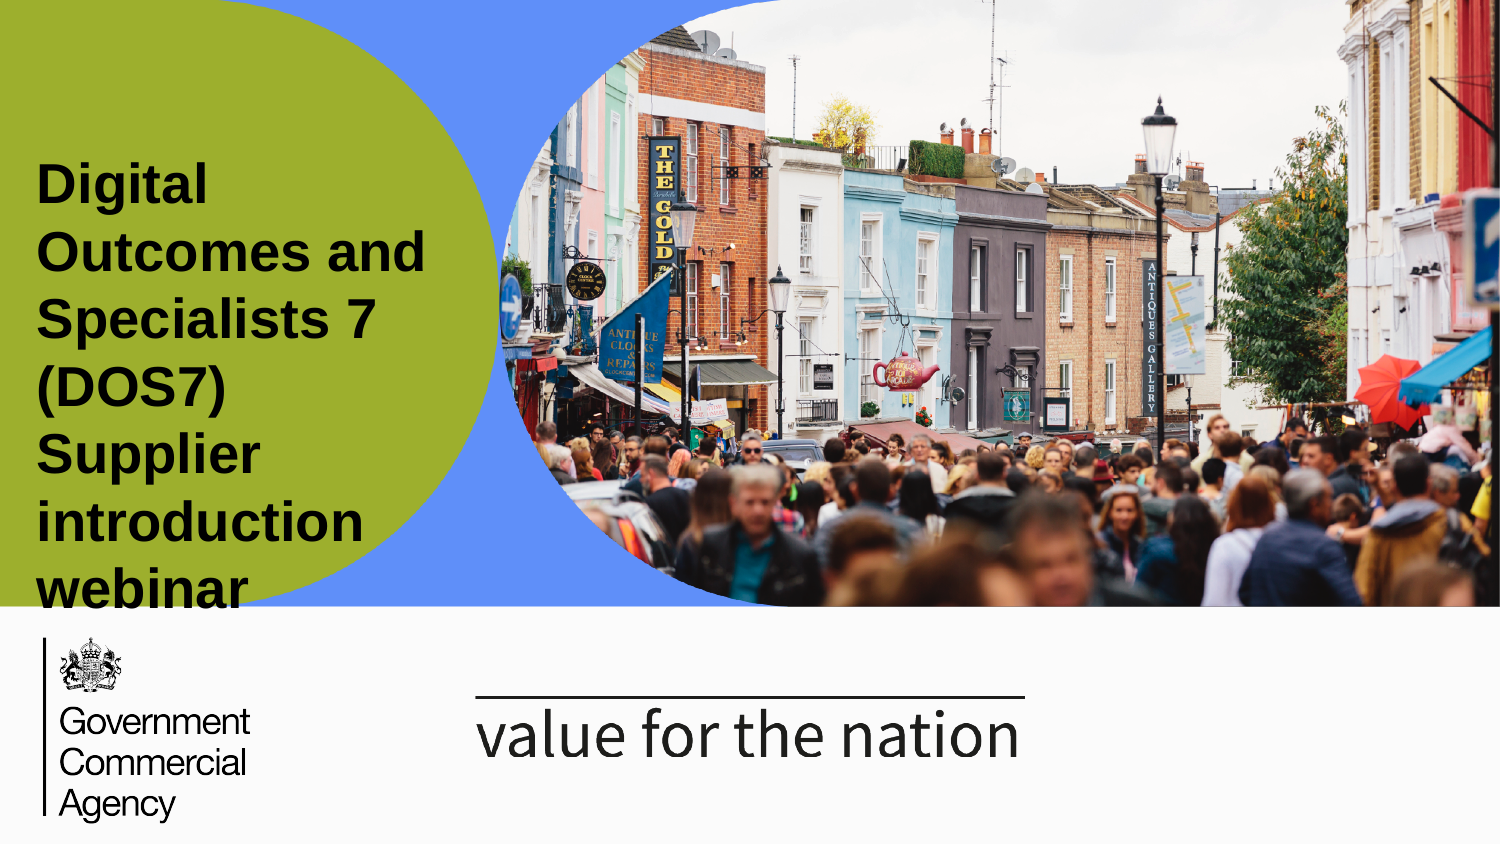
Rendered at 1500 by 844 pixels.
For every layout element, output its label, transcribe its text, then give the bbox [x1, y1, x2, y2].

title Digital Outcomes and Specialists 7 (DOS7) Supplier introduction webinar [36, 147, 488, 404]
